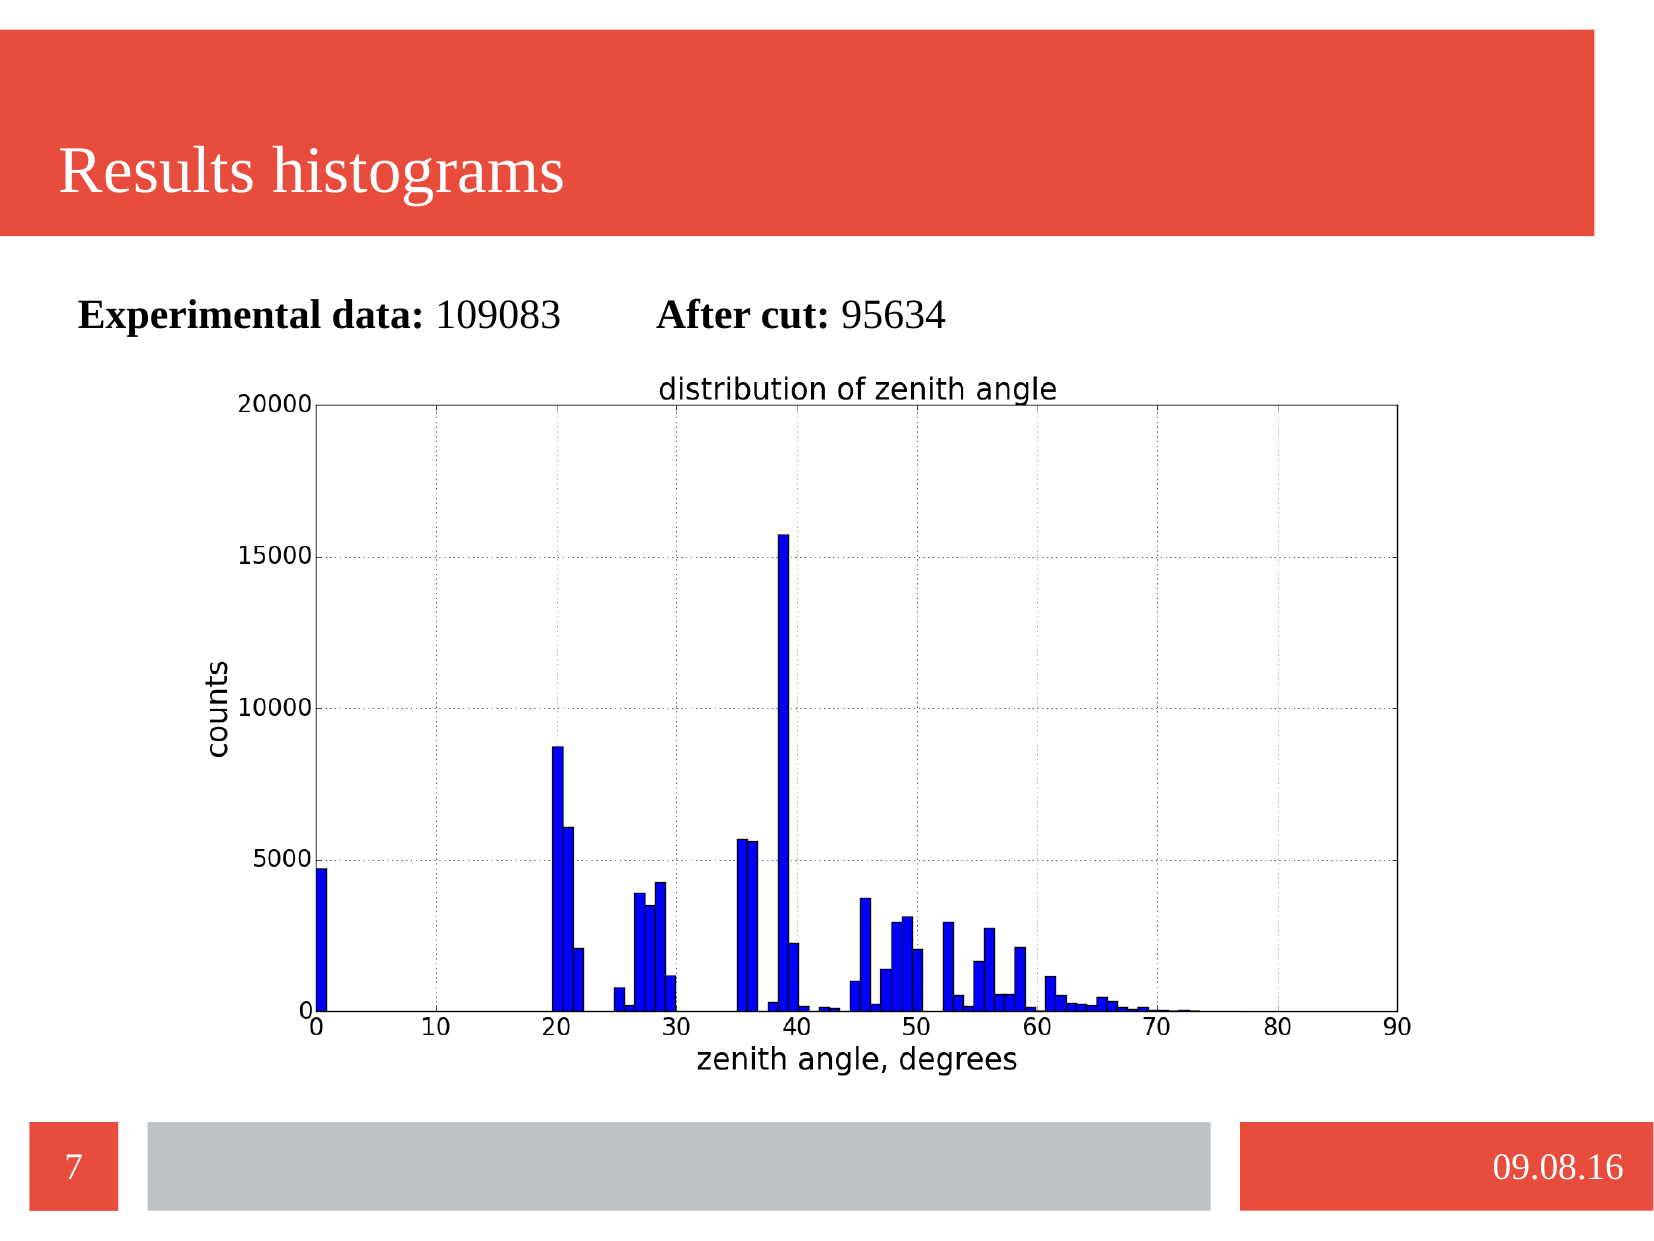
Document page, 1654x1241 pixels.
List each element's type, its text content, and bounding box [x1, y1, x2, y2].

picture [141, 392, 1536, 1087]
text_box Experimental data: 109083 After cut: 95634 [63, 283, 1595, 392]
title Results histograms [59, 59, 1595, 207]
